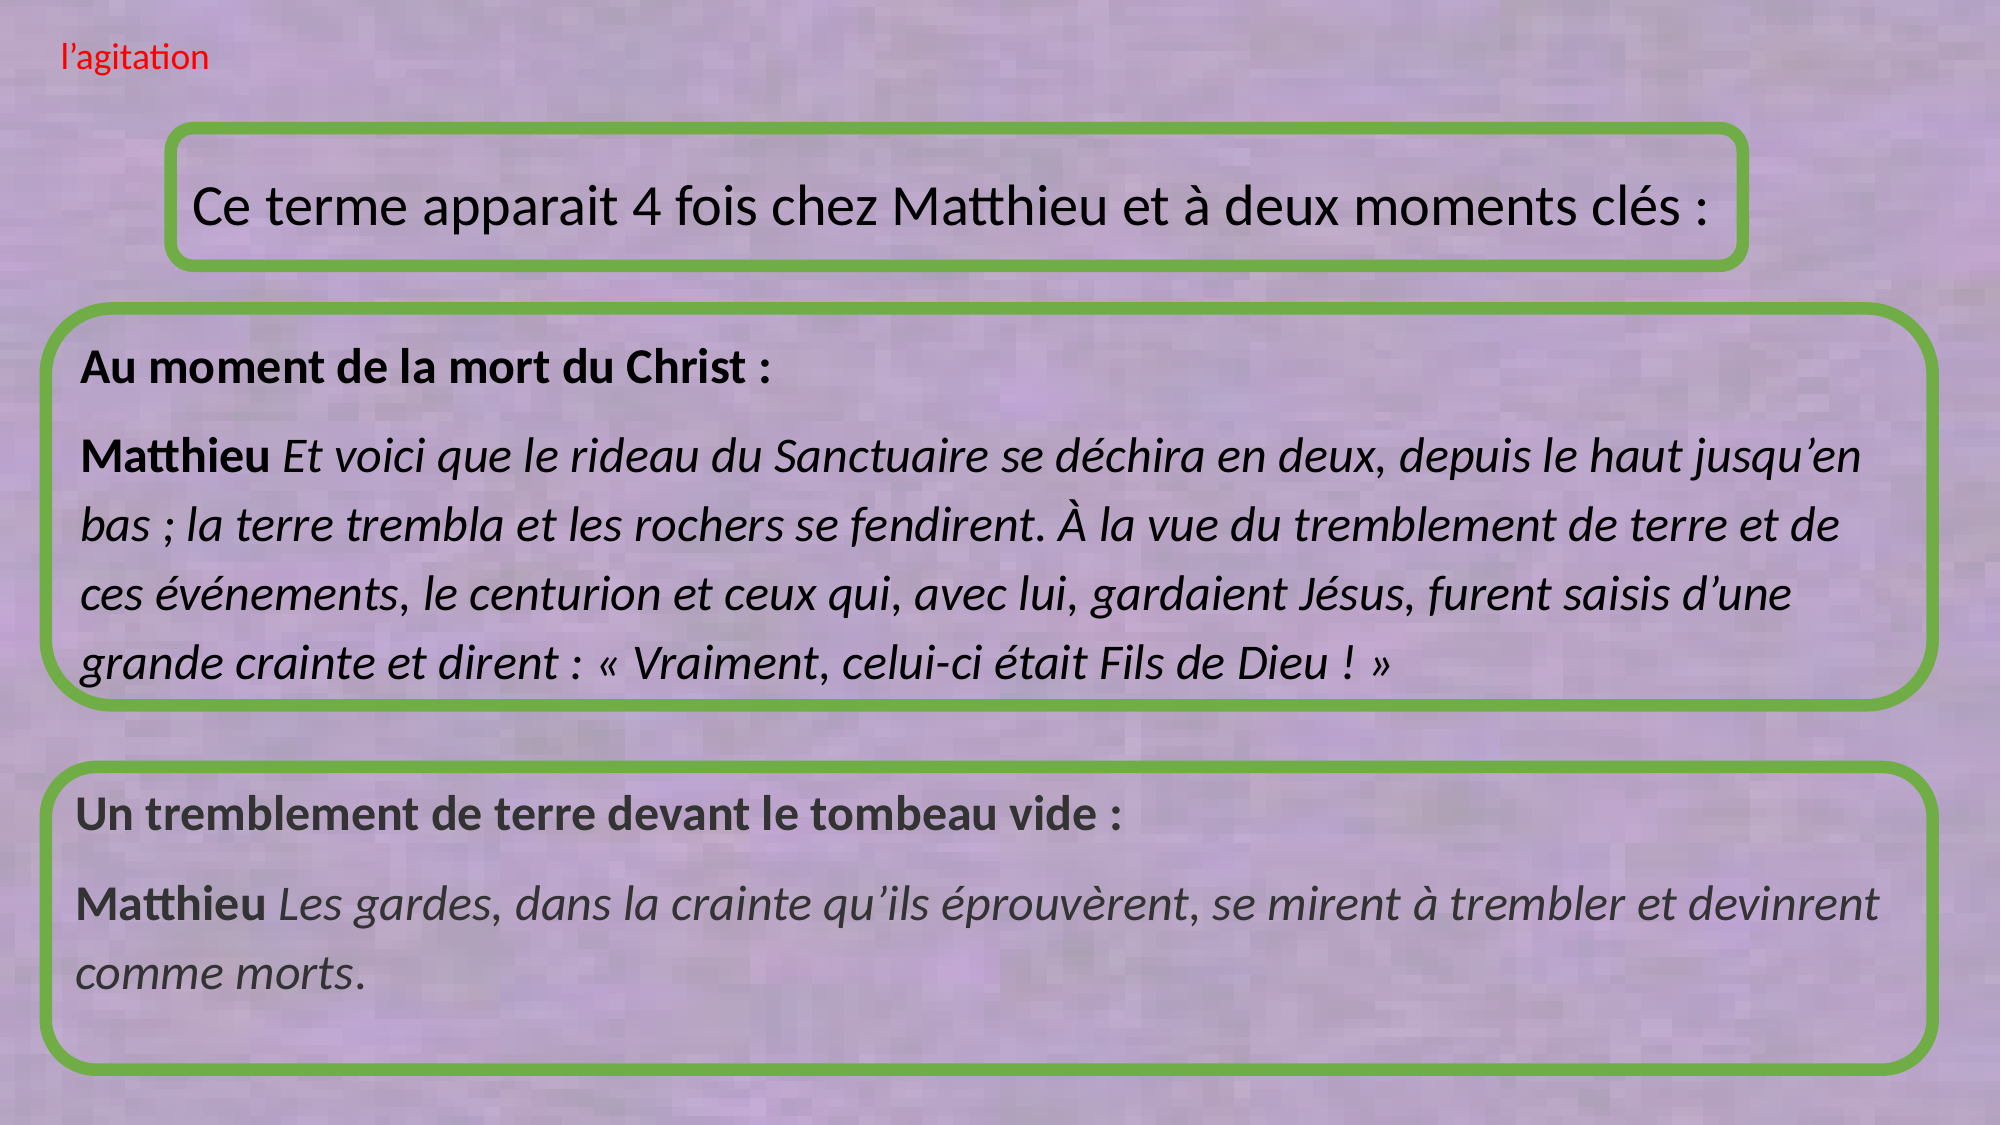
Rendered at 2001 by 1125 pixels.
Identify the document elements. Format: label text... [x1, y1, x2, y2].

text_box l’agitation [45, 24, 296, 85]
text_box Au moment de la mort du Christ : Matthieu Et voici que le rideau du Sanctuaire se déchira en deux, depuis le haut jusqu’en bas ; la terre trembla et les rochers se fendirent. À la vue du tremblement de terre et de ces événements, le centurion et ceux qui, avec lui, gardaient Jésus, furent saisis d’une grande crainte et dirent : « Vraiment, celui-ci était Fils de Dieu ! » [45, 308, 1933, 706]
text_box Un tremblement de terre devant le tombeau vide : Matthieu Les gardes, dans la crainte qu’ils éprouvèrent, se mirent à trembler et devinrent comme morts. [45, 766, 1933, 1070]
text_box Ce terme apparait 4 fois chez Matthieu et à deux moments clés : [170, 128, 1743, 266]
